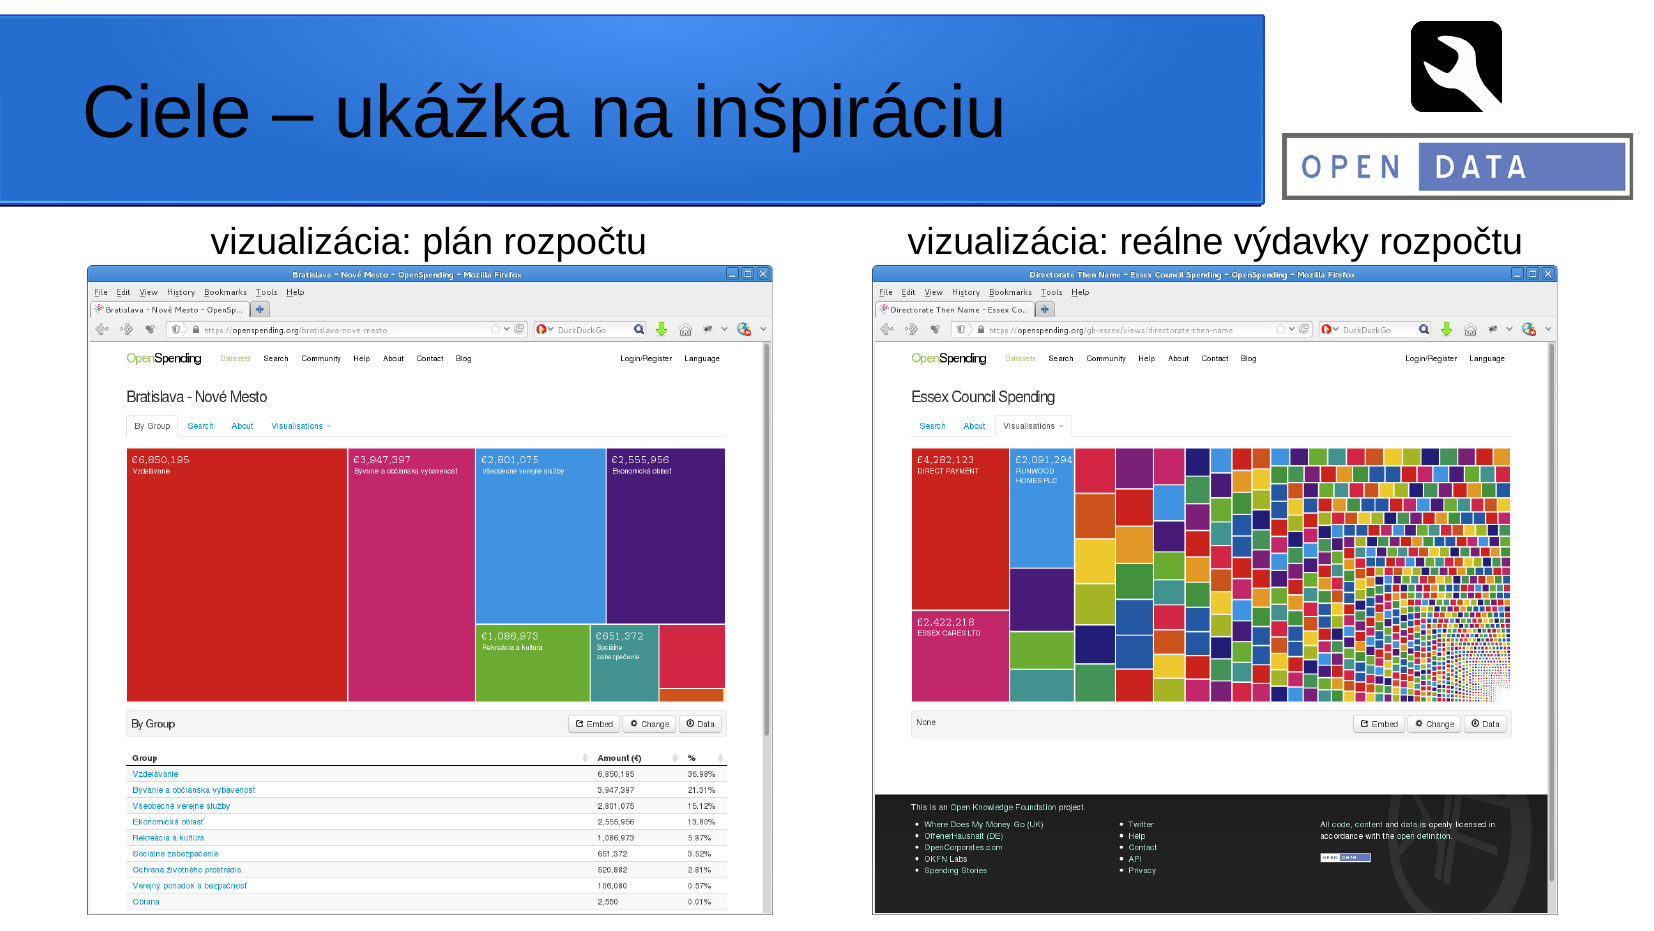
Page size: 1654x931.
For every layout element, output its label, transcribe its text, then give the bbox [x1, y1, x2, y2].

picture [1411, 21, 1502, 112]
picture [1282, 133, 1634, 200]
text_box vizualizácia: plán rozpočtu [195, 213, 662, 271]
picture [872, 265, 1558, 915]
picture [87, 265, 773, 915]
text_box vizualizácia: reálne výdavky rozpočtu [892, 213, 1537, 271]
title Ciele – ukážka na inšpiráciu [82, 35, 1235, 189]
